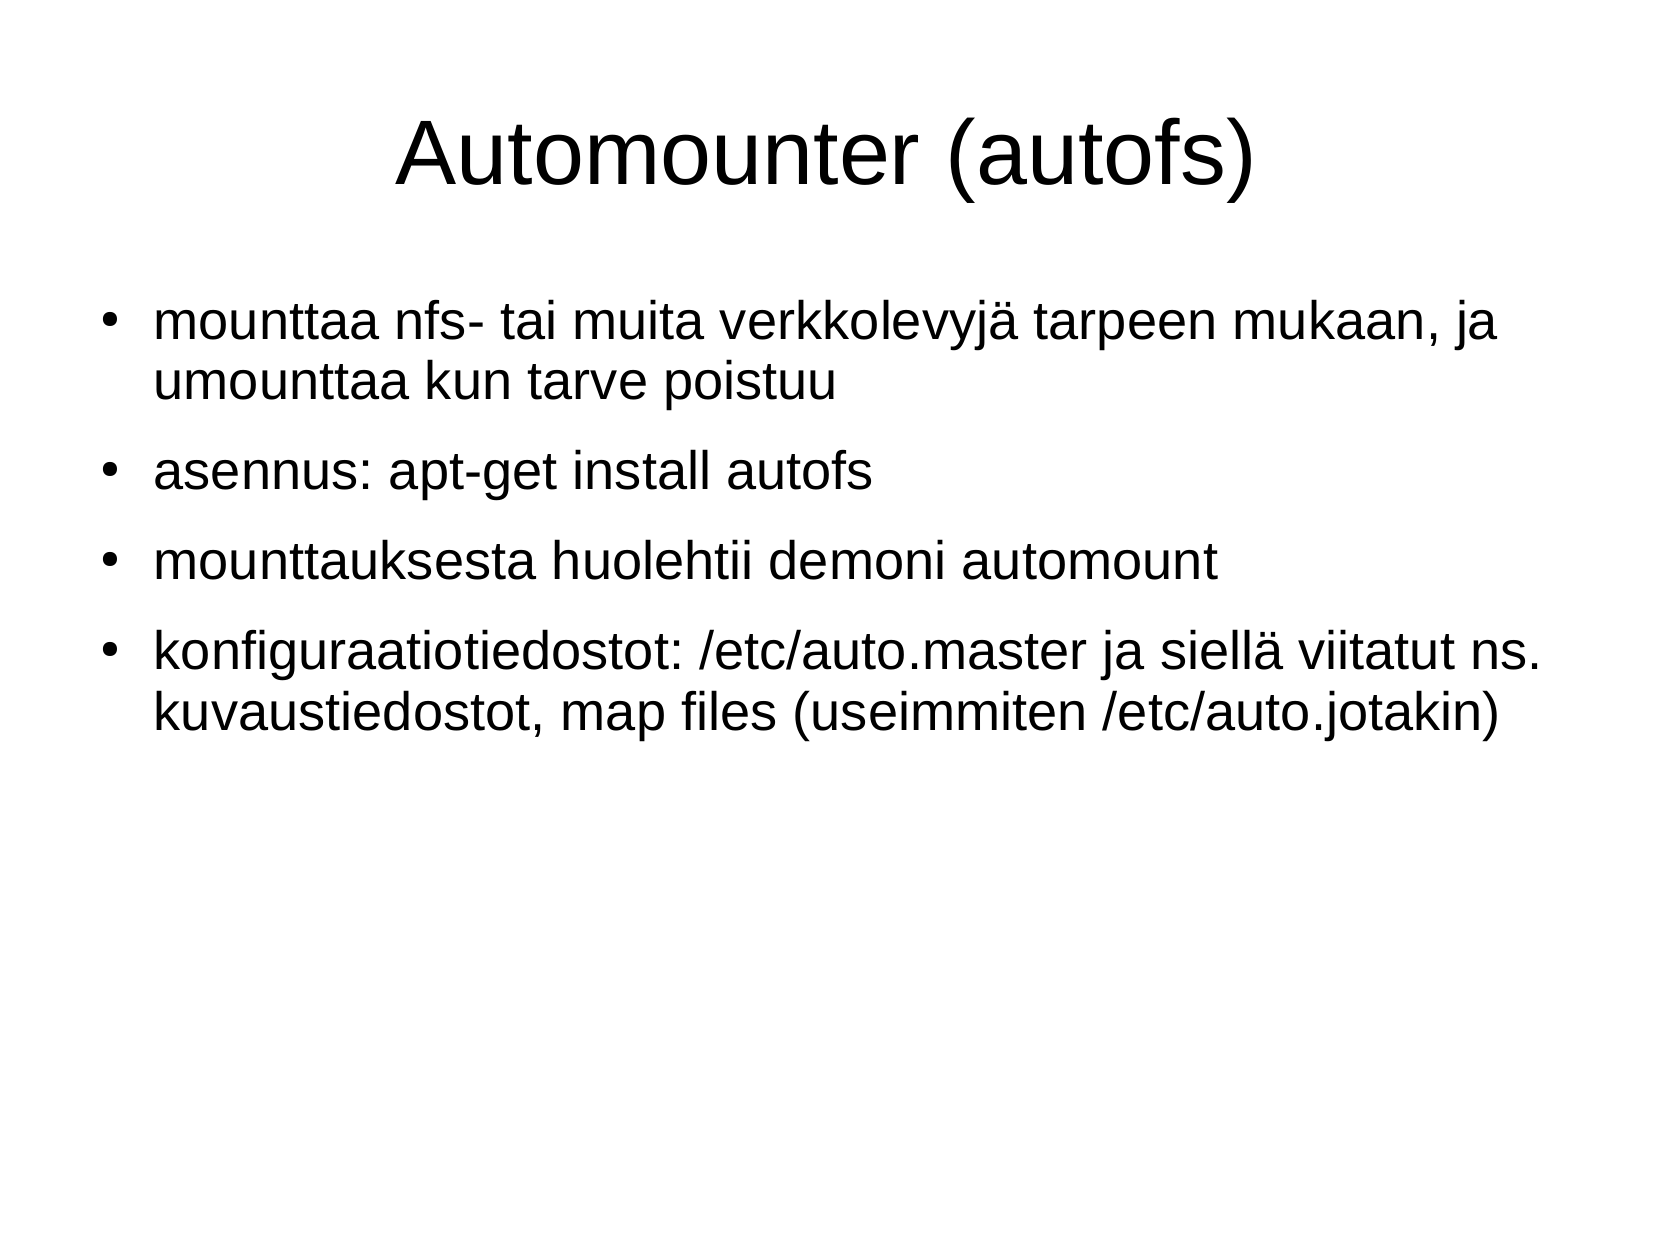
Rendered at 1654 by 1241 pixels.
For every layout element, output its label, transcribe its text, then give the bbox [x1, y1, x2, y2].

title Automounter (autofs) [82, 49, 1571, 257]
list mounttaa nfs- tai muita verkkolevyjä tarpeen mukaan, ja umounttaa kun tarve poistuu asennus: apt-get install autofs mounttauksesta huolehtii demoni automount konfiguraatiotiedostot: /etc/auto.master ja siellä viitatut ns. kuvaustiedostot, map files (useimmiten /etc/auto.jotakin) [82, 290, 1571, 1010]
